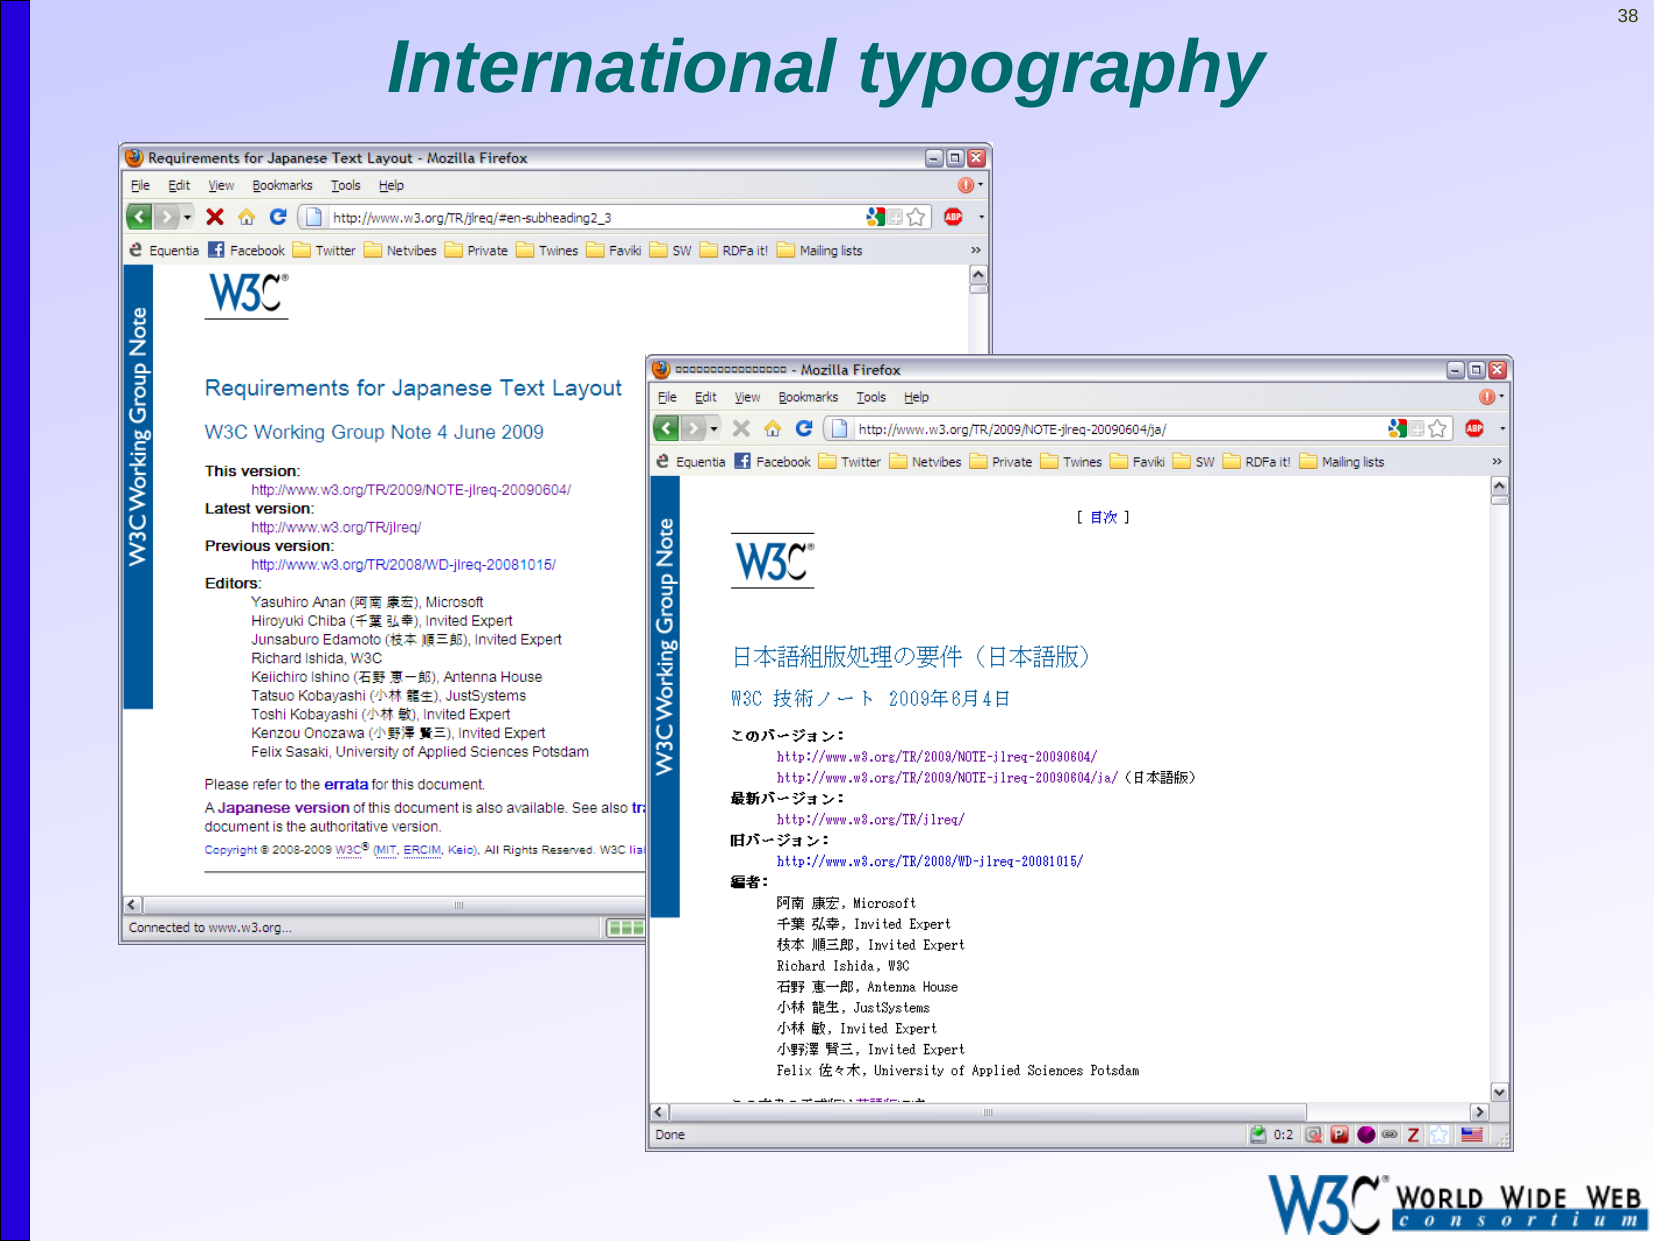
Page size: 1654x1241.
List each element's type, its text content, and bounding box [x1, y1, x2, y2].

picture [118, 142, 1514, 1152]
picture [1263, 1175, 1654, 1235]
title International typography [0, 5, 1654, 125]
